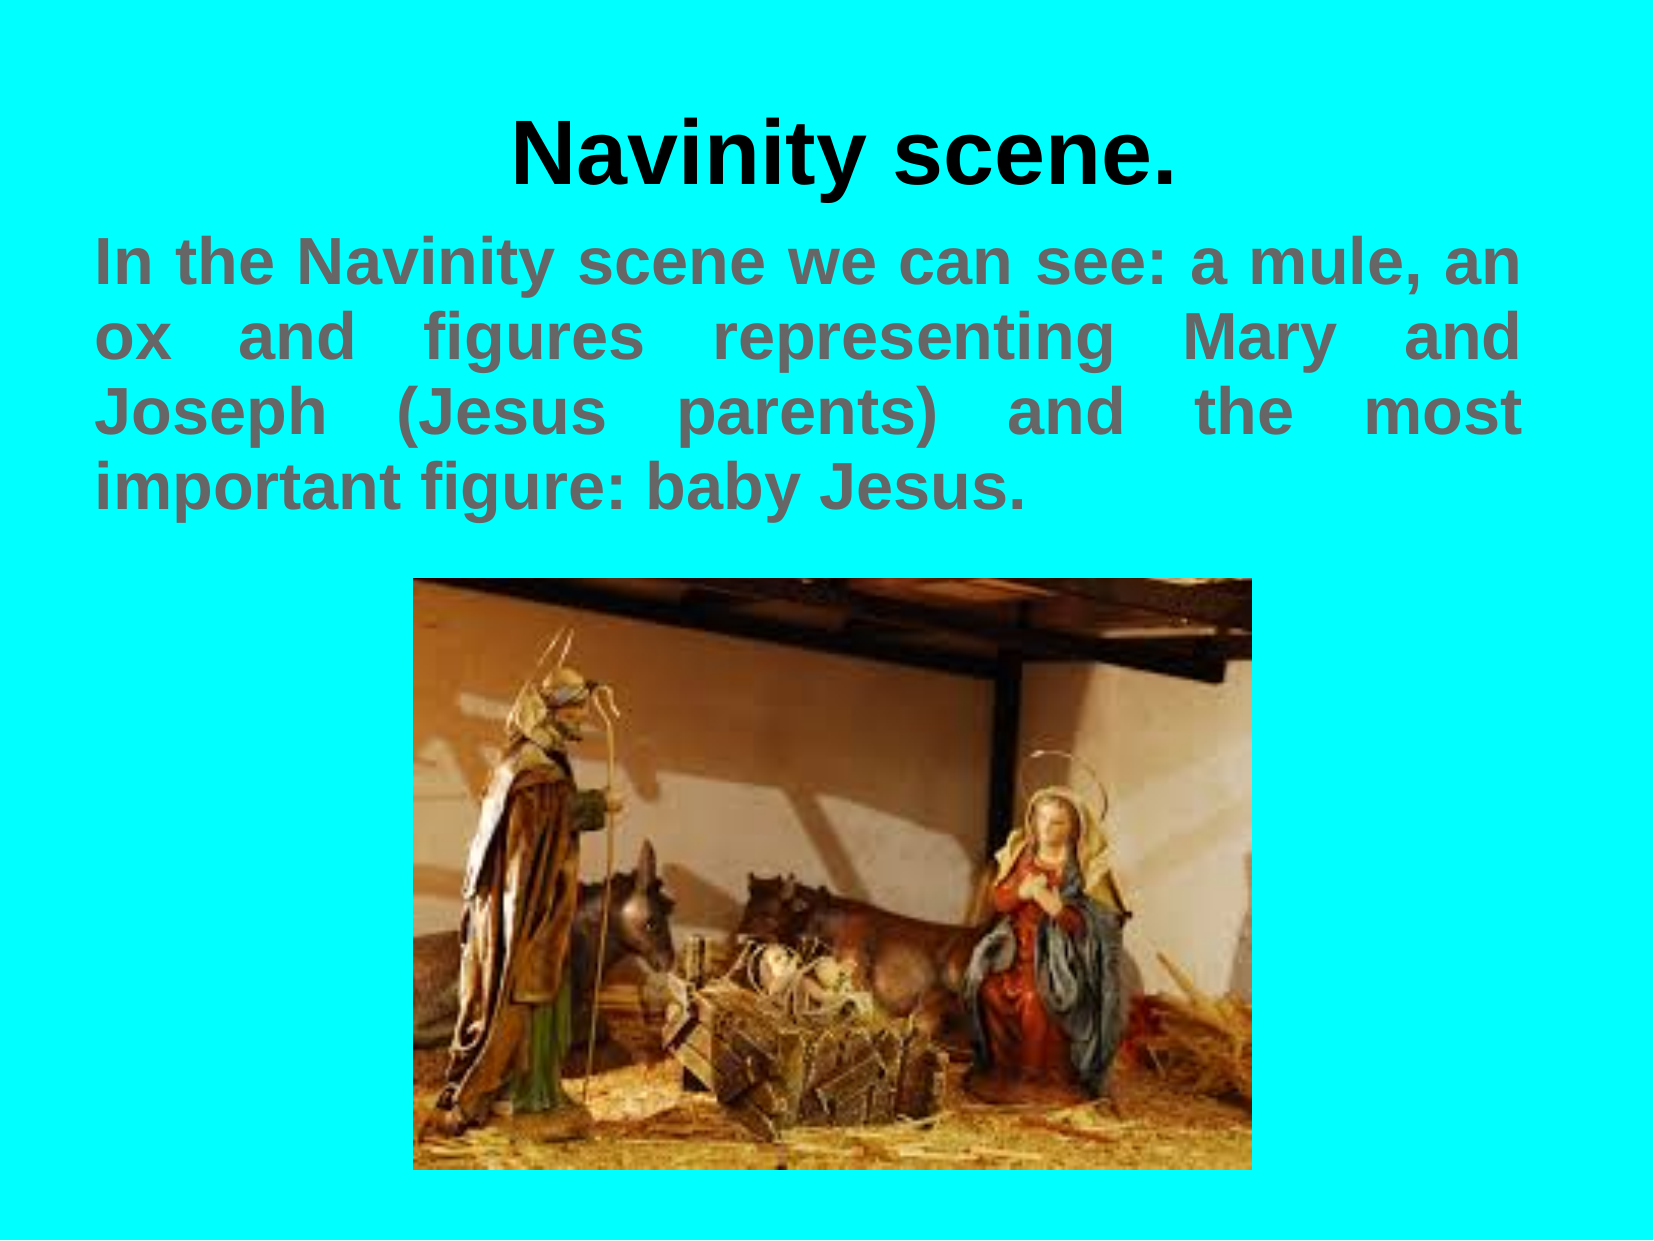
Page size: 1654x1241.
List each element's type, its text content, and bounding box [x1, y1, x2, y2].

list In the Navinity scene we can see: a mule, an ox and figures representing Mary and Joseph (Jesus parents) and the most important figure: baby Jesus. [23, 224, 1524, 1050]
picture [413, 578, 1252, 1170]
title Navinity scene. [118, 49, 1571, 257]
